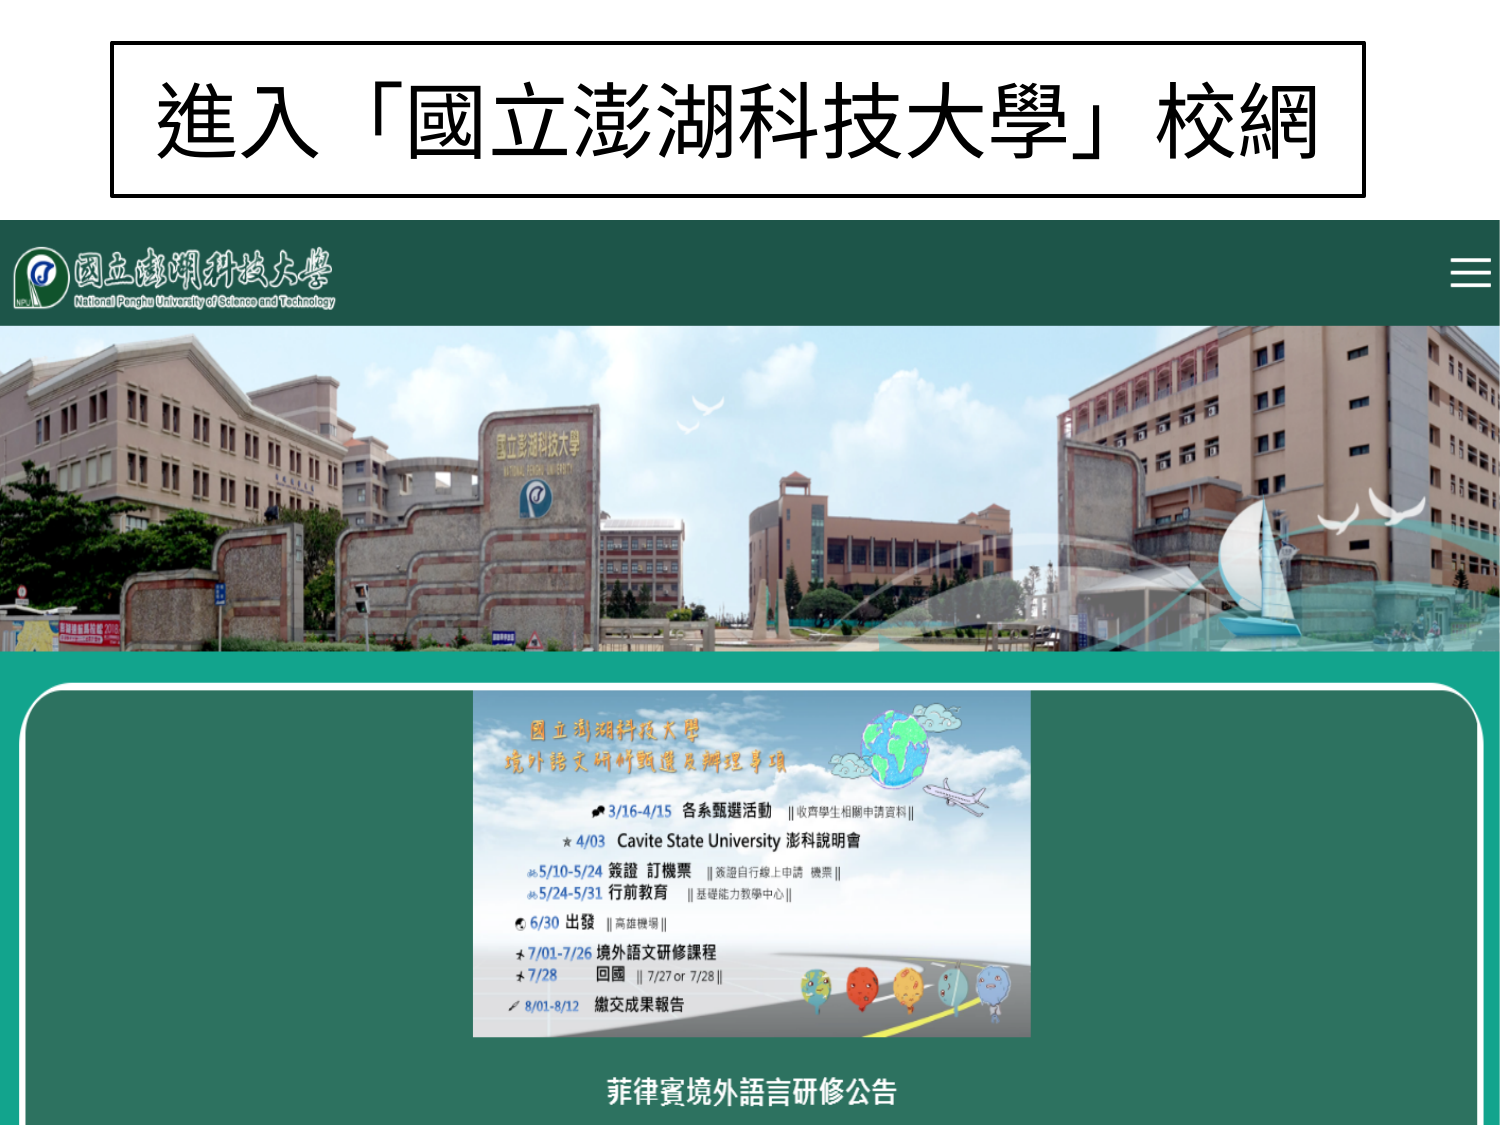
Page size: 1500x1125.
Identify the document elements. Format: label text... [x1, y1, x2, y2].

picture [0, 220, 1500, 1125]
text_box 進入「國立澎湖科技大學」校網 [112, 42, 1365, 197]
